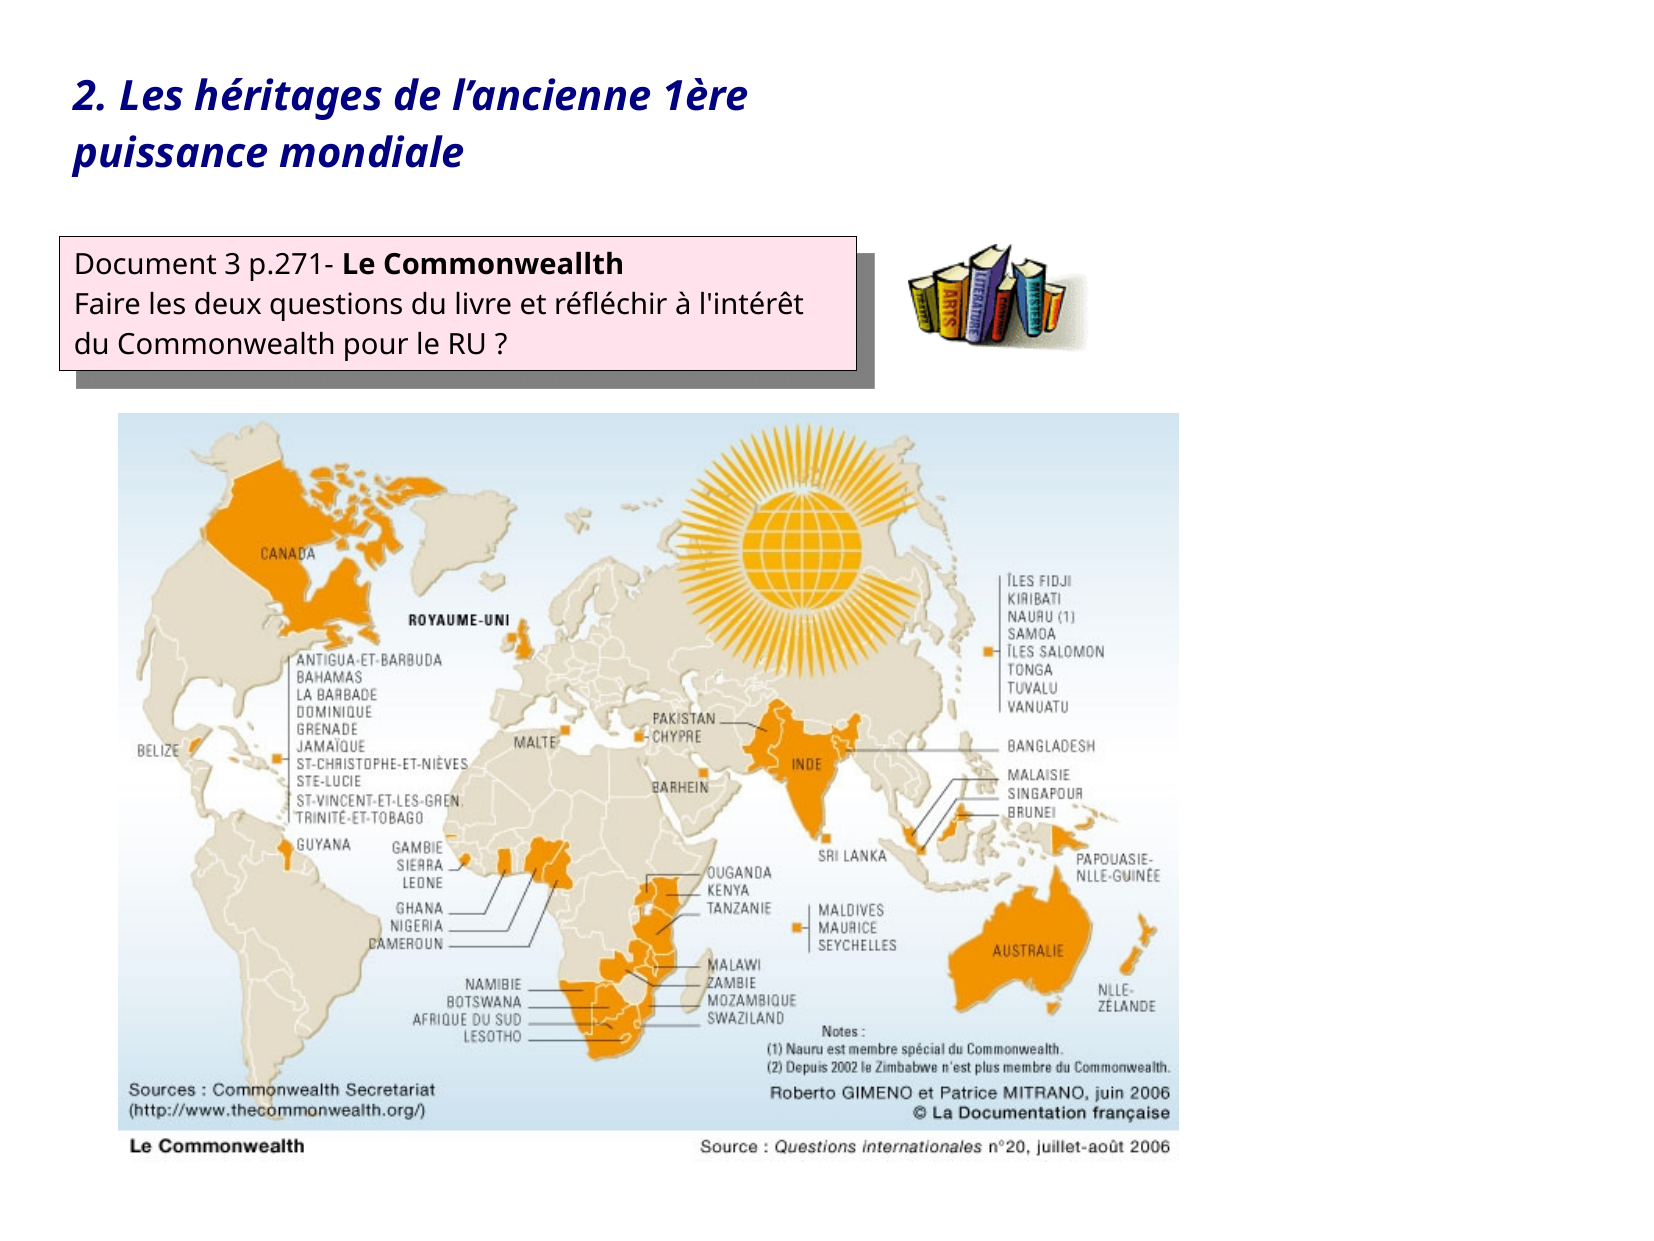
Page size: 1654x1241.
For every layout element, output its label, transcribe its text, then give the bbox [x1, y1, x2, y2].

picture [908, 244, 1093, 355]
text_box Document 3 p.271- Le Commonweallth Faire les deux questions du livre et réfléchir à l'intérêt du Commonwealth pour le RU ? [59, 236, 857, 370]
picture [118, 413, 1179, 1162]
text_box 2. Les héritages de l’ancienne 1ère puissance mondiale [59, 58, 970, 190]
